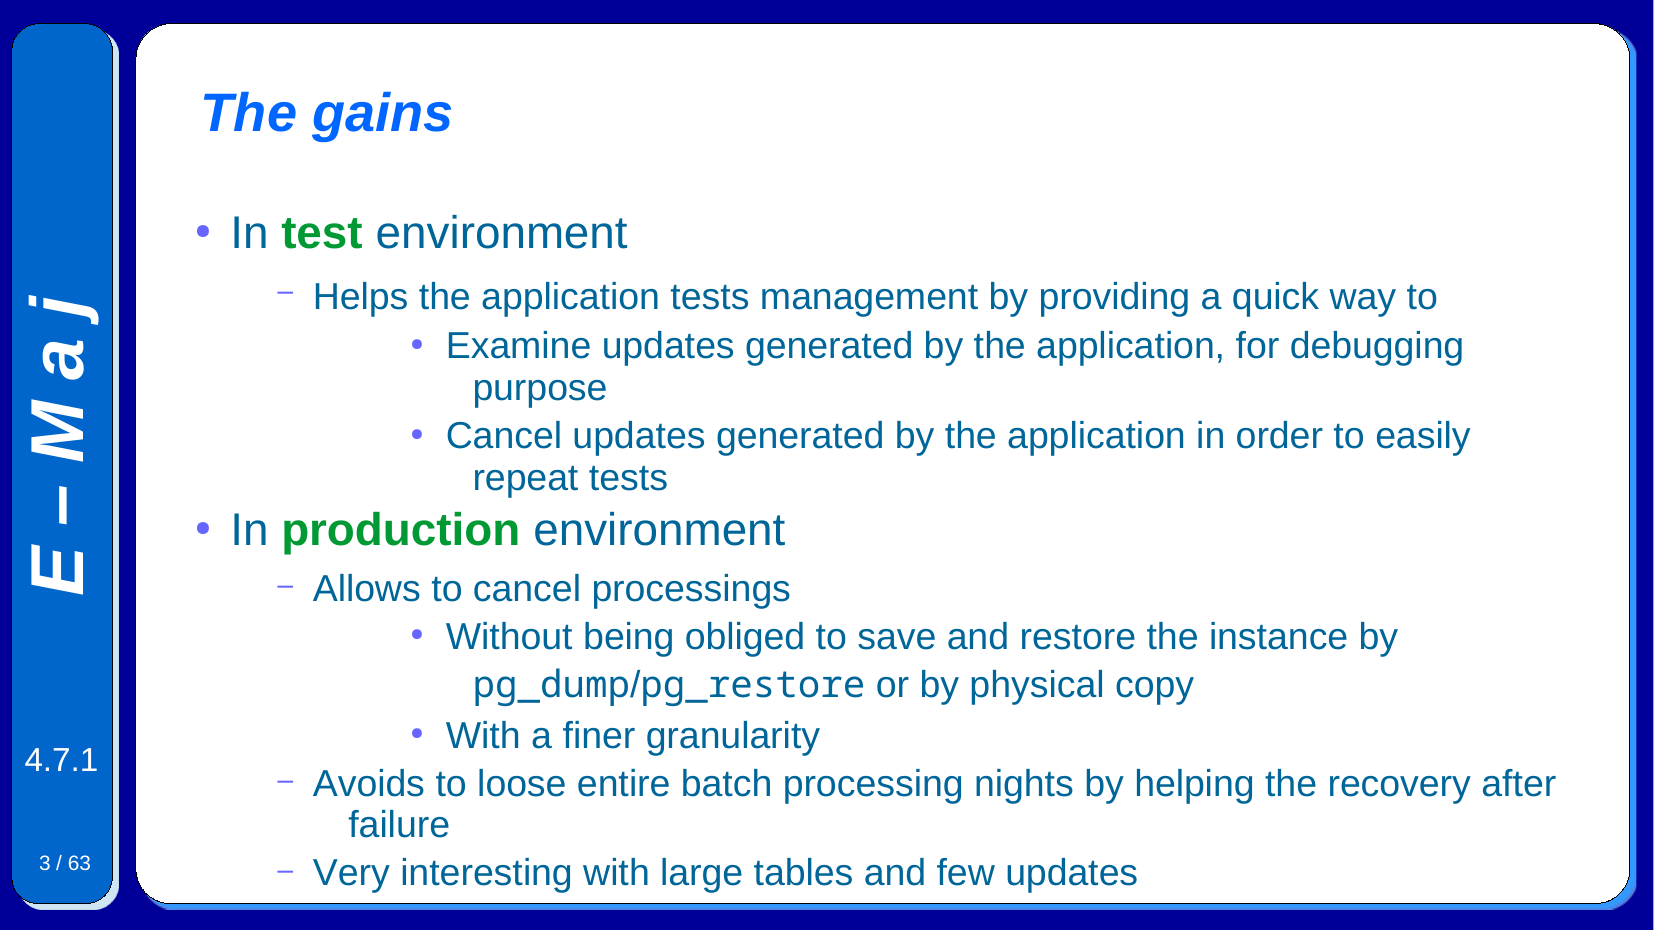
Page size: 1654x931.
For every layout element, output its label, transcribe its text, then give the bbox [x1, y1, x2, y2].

list In test environment Helps the application tests management by providing a quick way to Examine updates generated by the application, for debugging purpose Cancel updates generated by the application in order to easily repeat tests In production environment Allows to cancel processings Without being obliged to save and restore the instance by pg_dump/pg_restore or by physical copy With a finer granularity Avoids to loose entire batch processing nights by helping the recovery after failure Very interesting with large tables and few updates [177, 206, 1587, 889]
title The gains [200, 34, 1575, 191]
